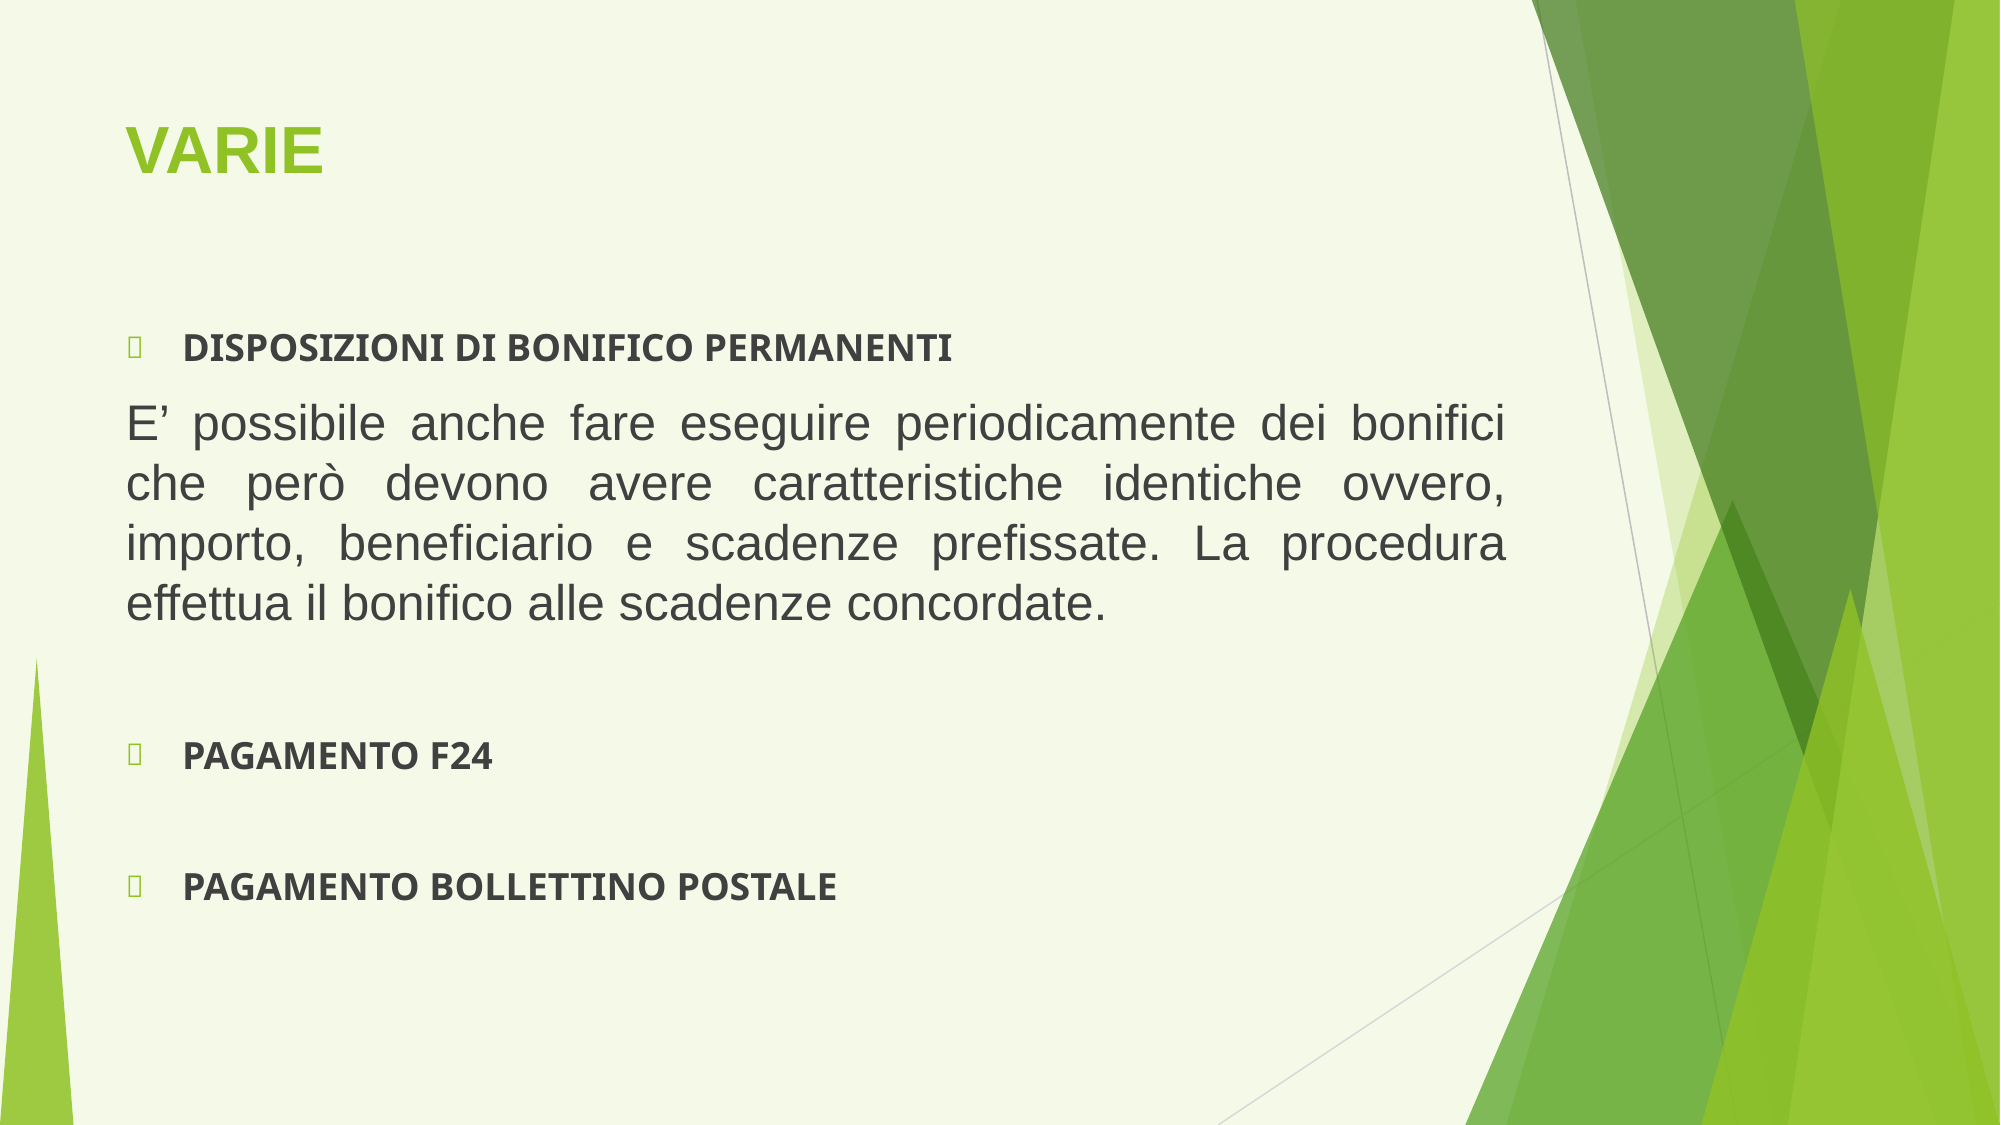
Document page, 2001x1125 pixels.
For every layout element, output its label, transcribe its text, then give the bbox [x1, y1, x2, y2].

title VARIE [111, 99, 1522, 316]
list DISPOSIZIONI DI BONIFICO PERMANENTI E’ possibile anche fare eseguire periodicamente dei bonifici che però devono avere caratteristiche identiche ovvero, importo, beneficiario e scadenze prefissate. La procedura effettua il bonifico alle scadenze concordate. PAGAMENTO F24 PAGAMENTO BOLLETTINO POSTALE [111, 316, 1522, 954]
